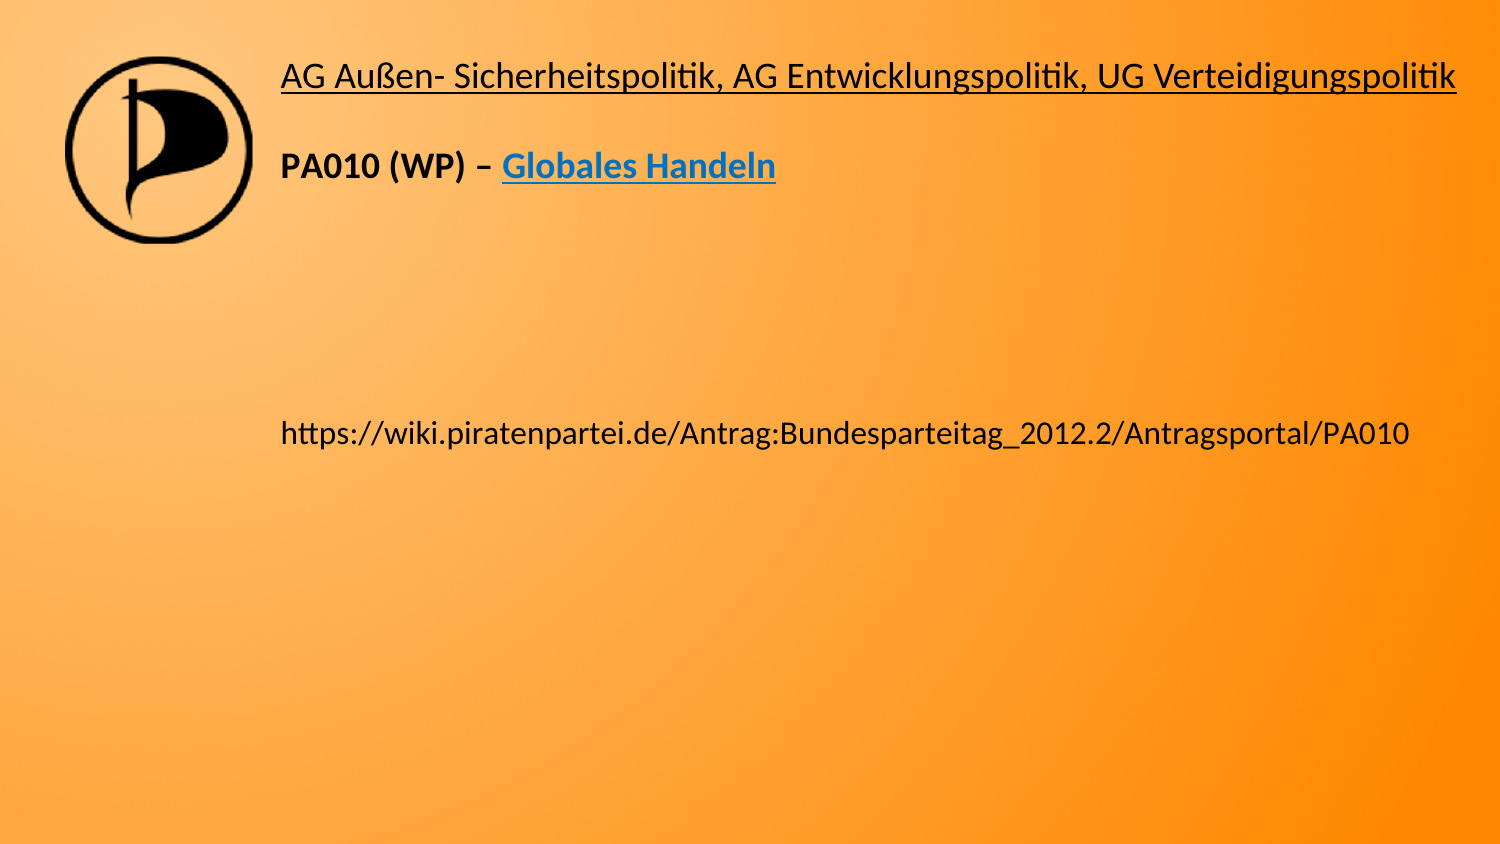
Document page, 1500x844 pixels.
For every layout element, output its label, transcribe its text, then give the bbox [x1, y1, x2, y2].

picture [0, 0, 1500, 844]
text_box AG Außen- Sicherheitspolitik, AG Entwicklungspolitik, UG Verteidigungspolitik PA010 (WP) – Globales Handeln https://wiki.piratenpartei.de/Antrag:Bundesparteitag_2012.2/Antragsportal/PA010 [265, 43, 1500, 844]
